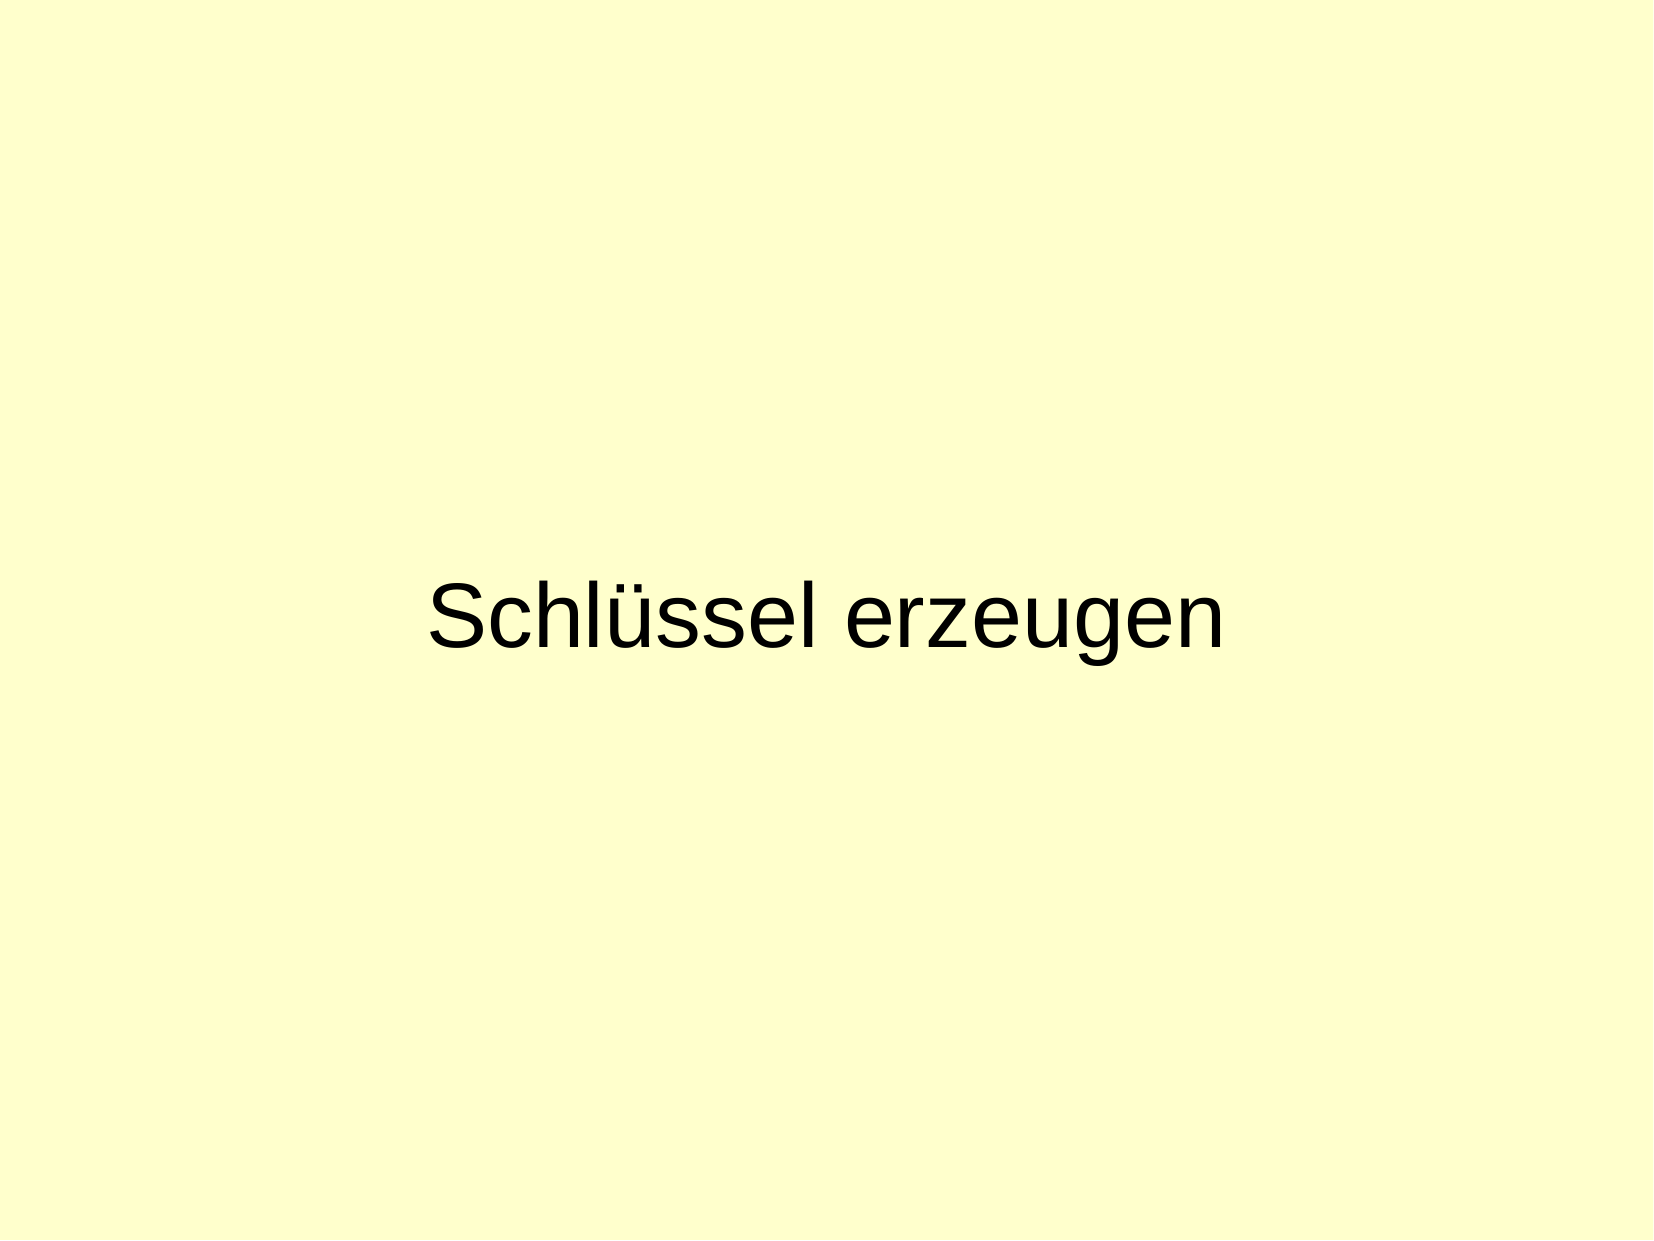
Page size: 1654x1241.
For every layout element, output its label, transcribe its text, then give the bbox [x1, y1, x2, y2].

title Schlüssel erzeugen [82, 49, 1571, 1182]
